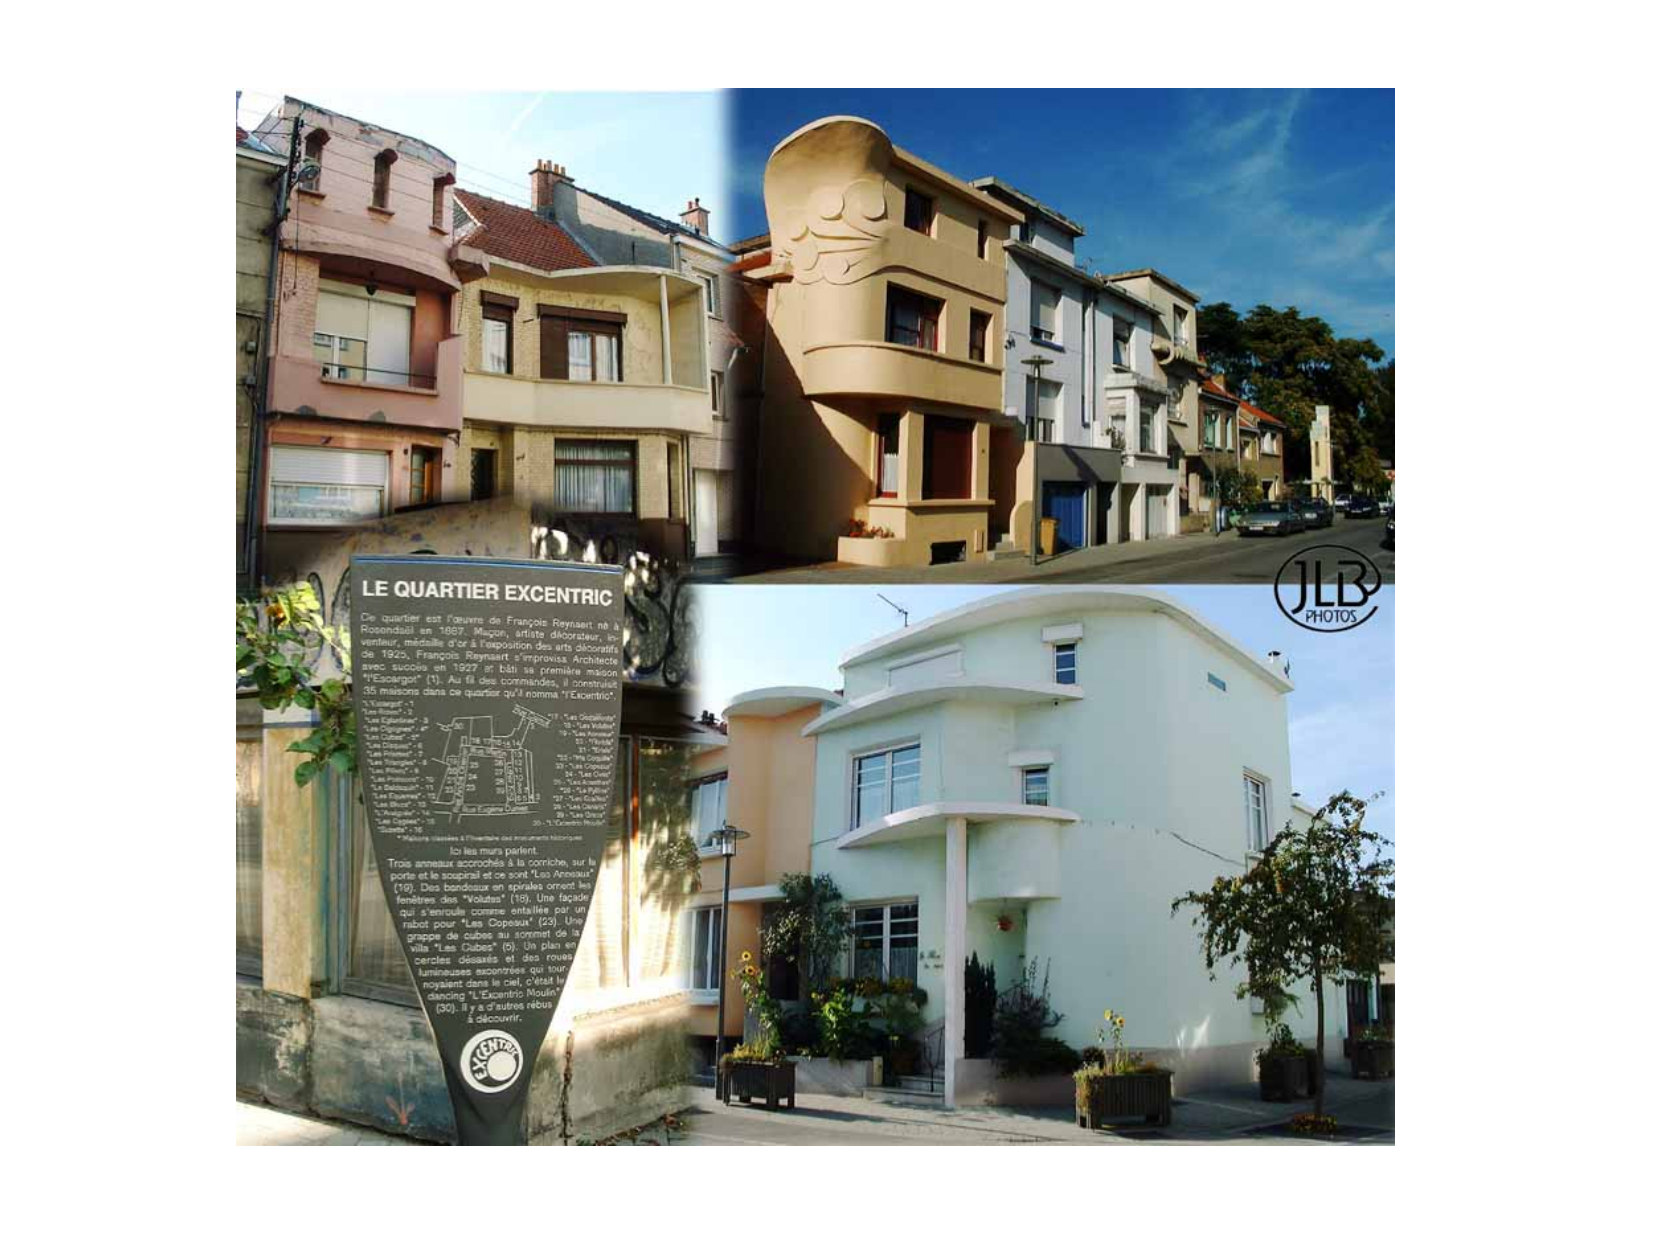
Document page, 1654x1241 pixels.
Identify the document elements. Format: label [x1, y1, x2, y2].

picture [236, 82, 1395, 1163]
